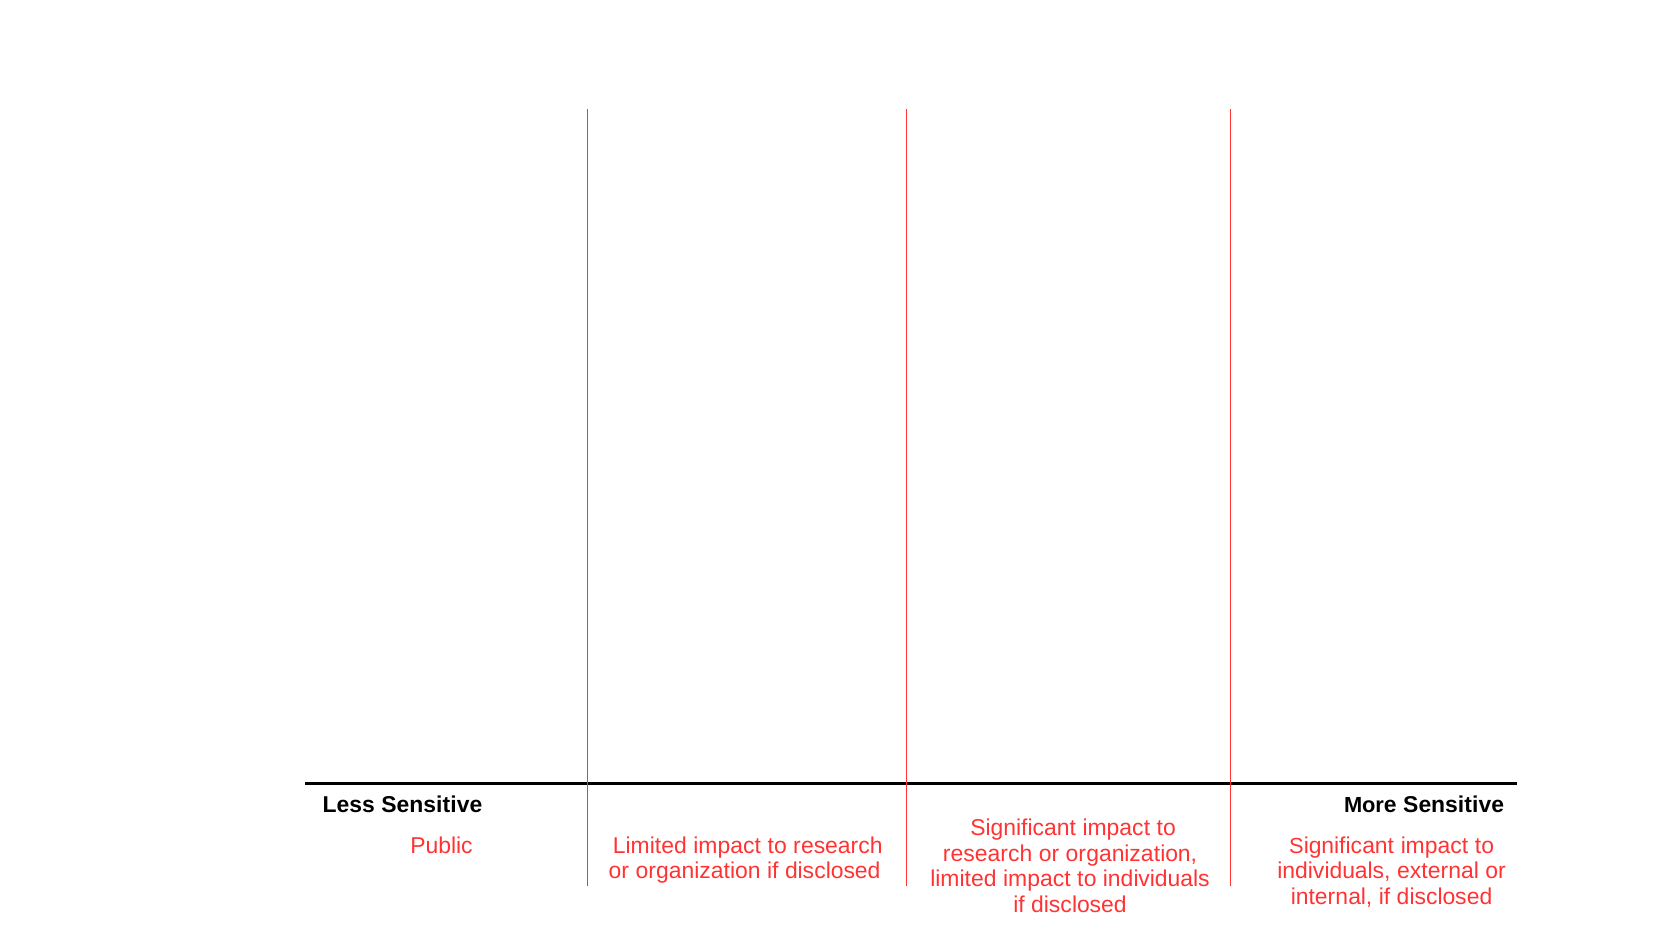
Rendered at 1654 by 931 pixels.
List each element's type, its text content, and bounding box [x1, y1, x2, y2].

text_box Limited impact to research or organization if disclosed [584, 825, 905, 917]
text_box Significant impact to research or organization, limited impact to individuals if disclosed [909, 807, 1231, 931]
text_box Public [289, 825, 588, 866]
text_box Less Sensitive [259, 784, 545, 825]
text_box More Sensitive [1281, 784, 1567, 825]
text_box Significant impact to individuals, external or internal, if disclosed [1231, 825, 1556, 931]
